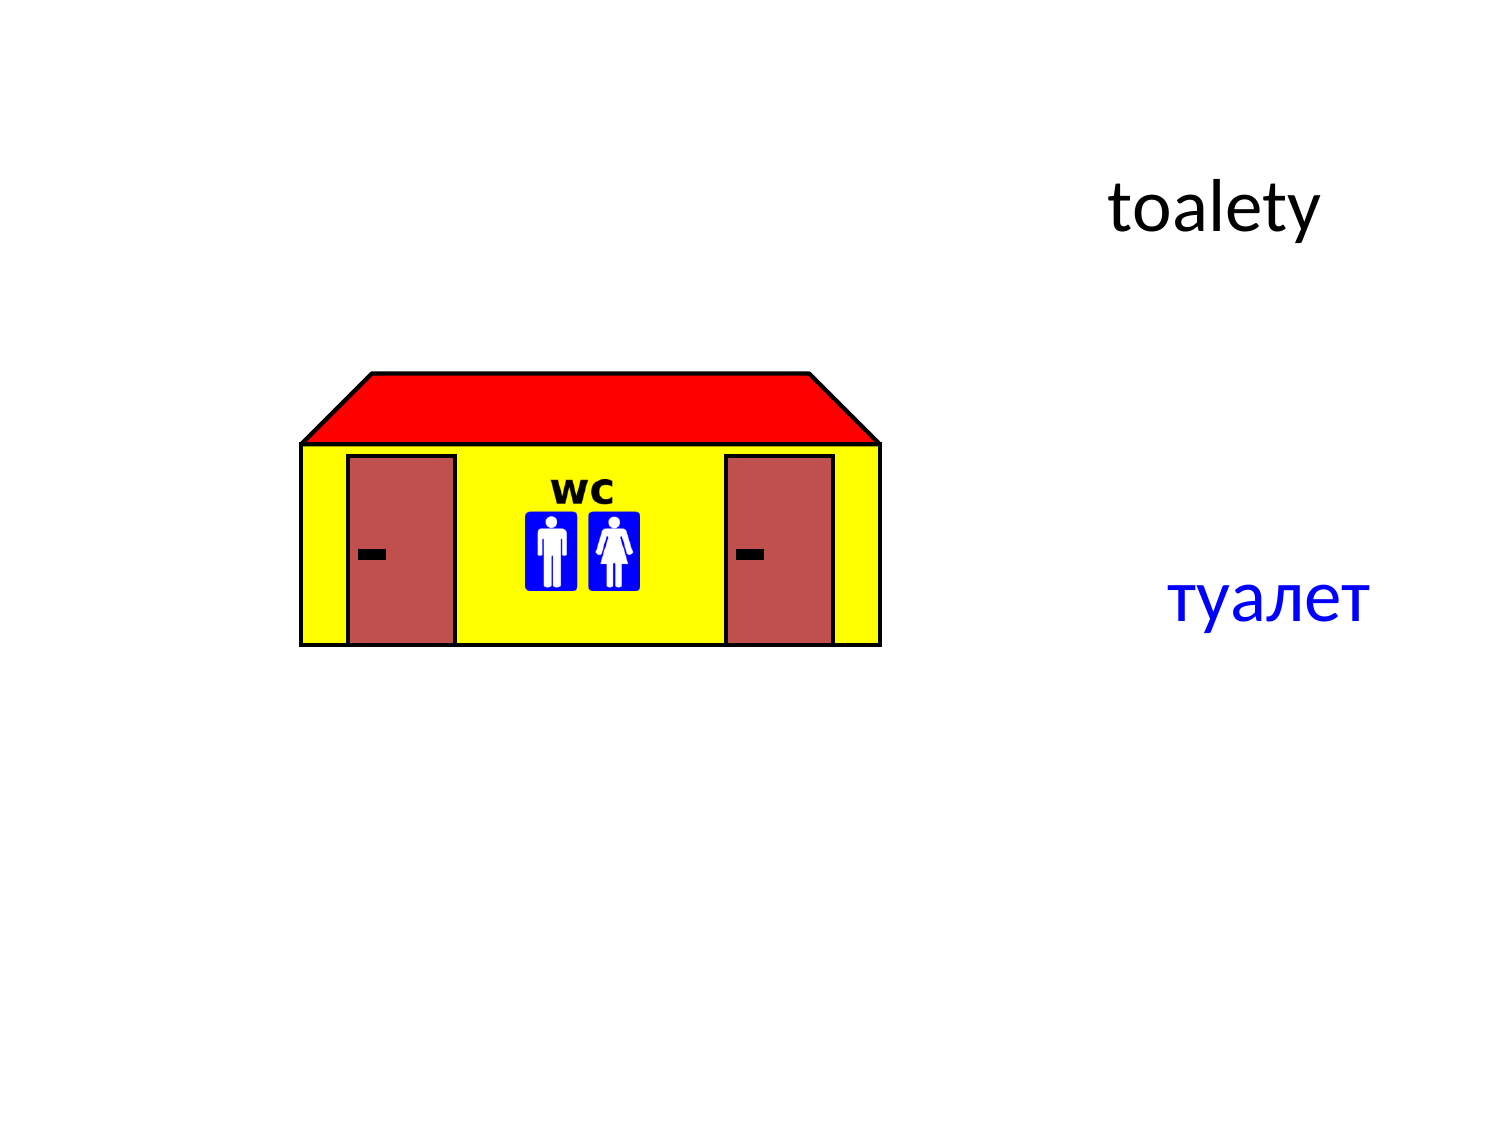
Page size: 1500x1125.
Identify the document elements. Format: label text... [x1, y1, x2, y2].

text_box toalety [1093, 148, 1337, 255]
picture [525, 479, 640, 591]
text_box туалет [1152, 538, 1386, 645]
text_box [301, 373, 880, 646]
